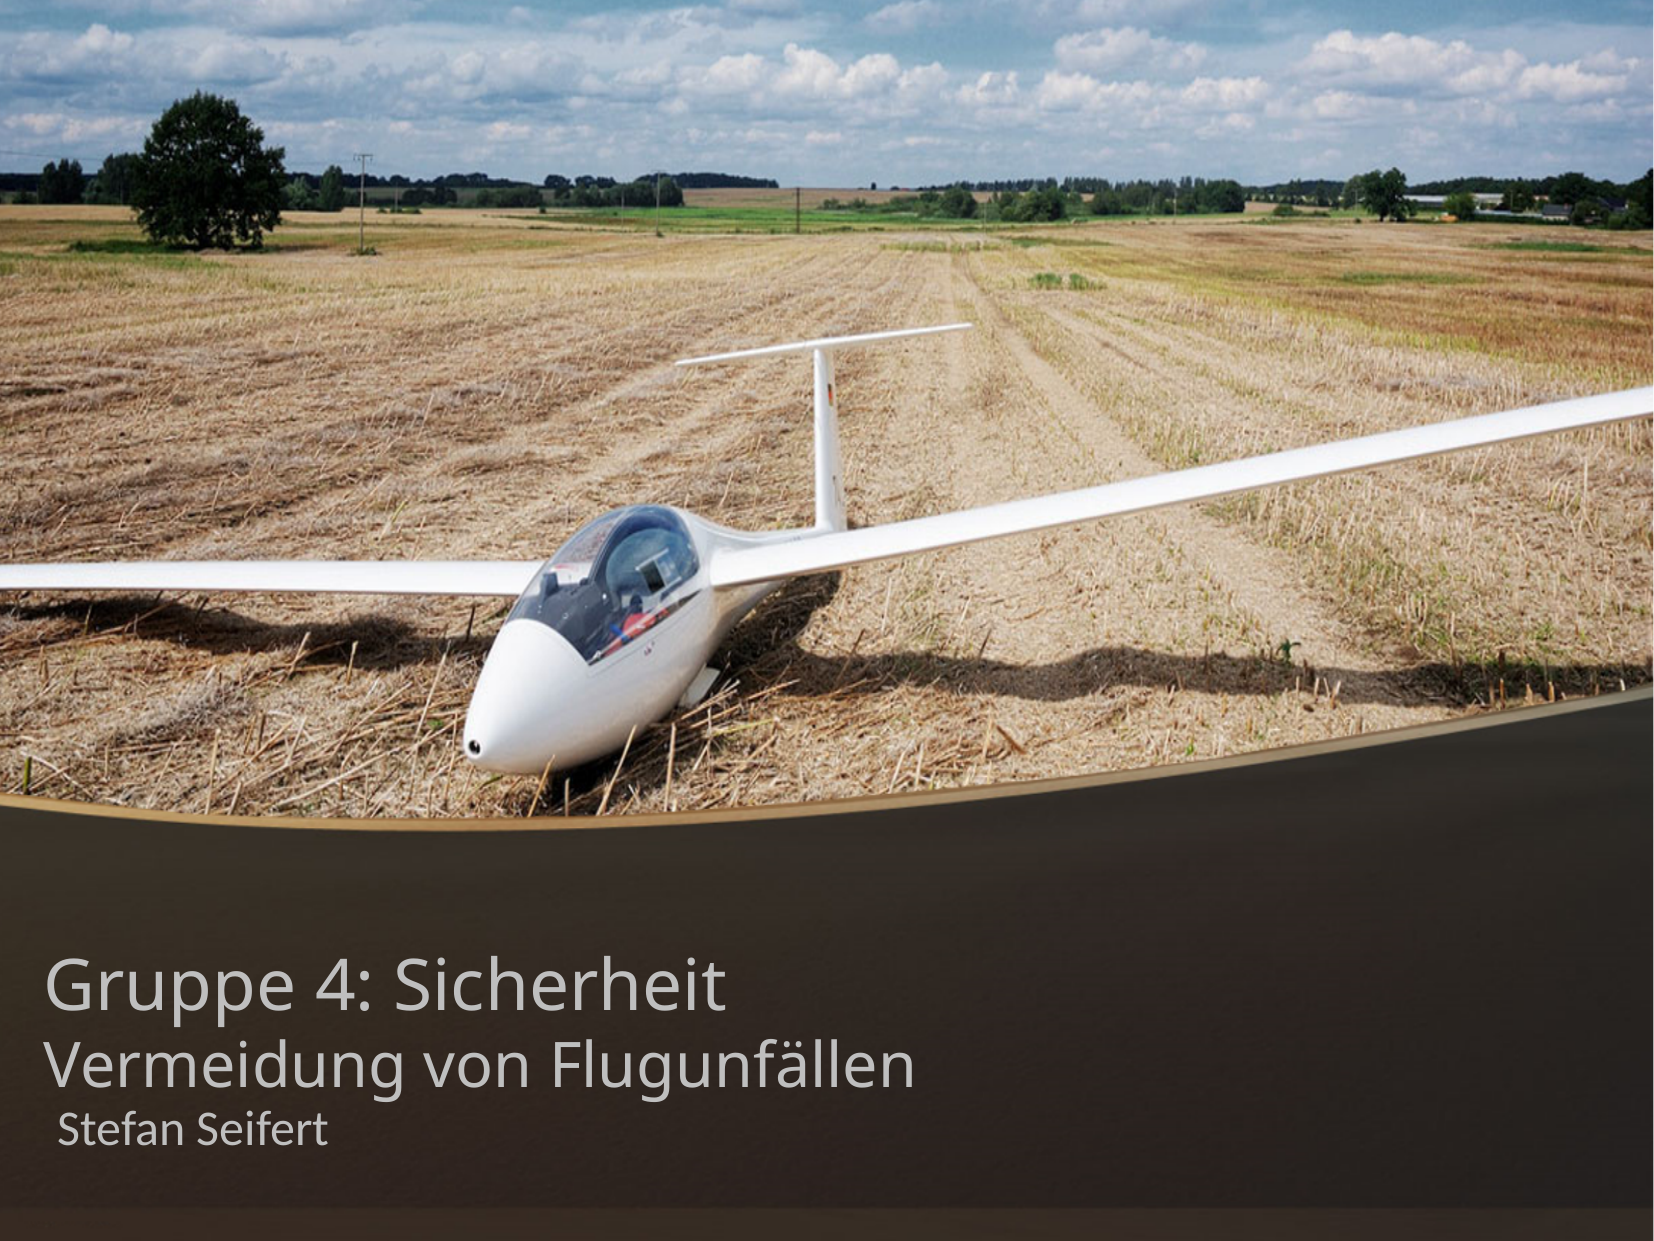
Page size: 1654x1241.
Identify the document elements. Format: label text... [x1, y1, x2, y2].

picture [0, 0, 1654, 1241]
subtitle Stefan Seifert [42, 1087, 1283, 1200]
title Gruppe 4: Sicherheit Vermeidung von Flugunfällen [28, 930, 1269, 1108]
